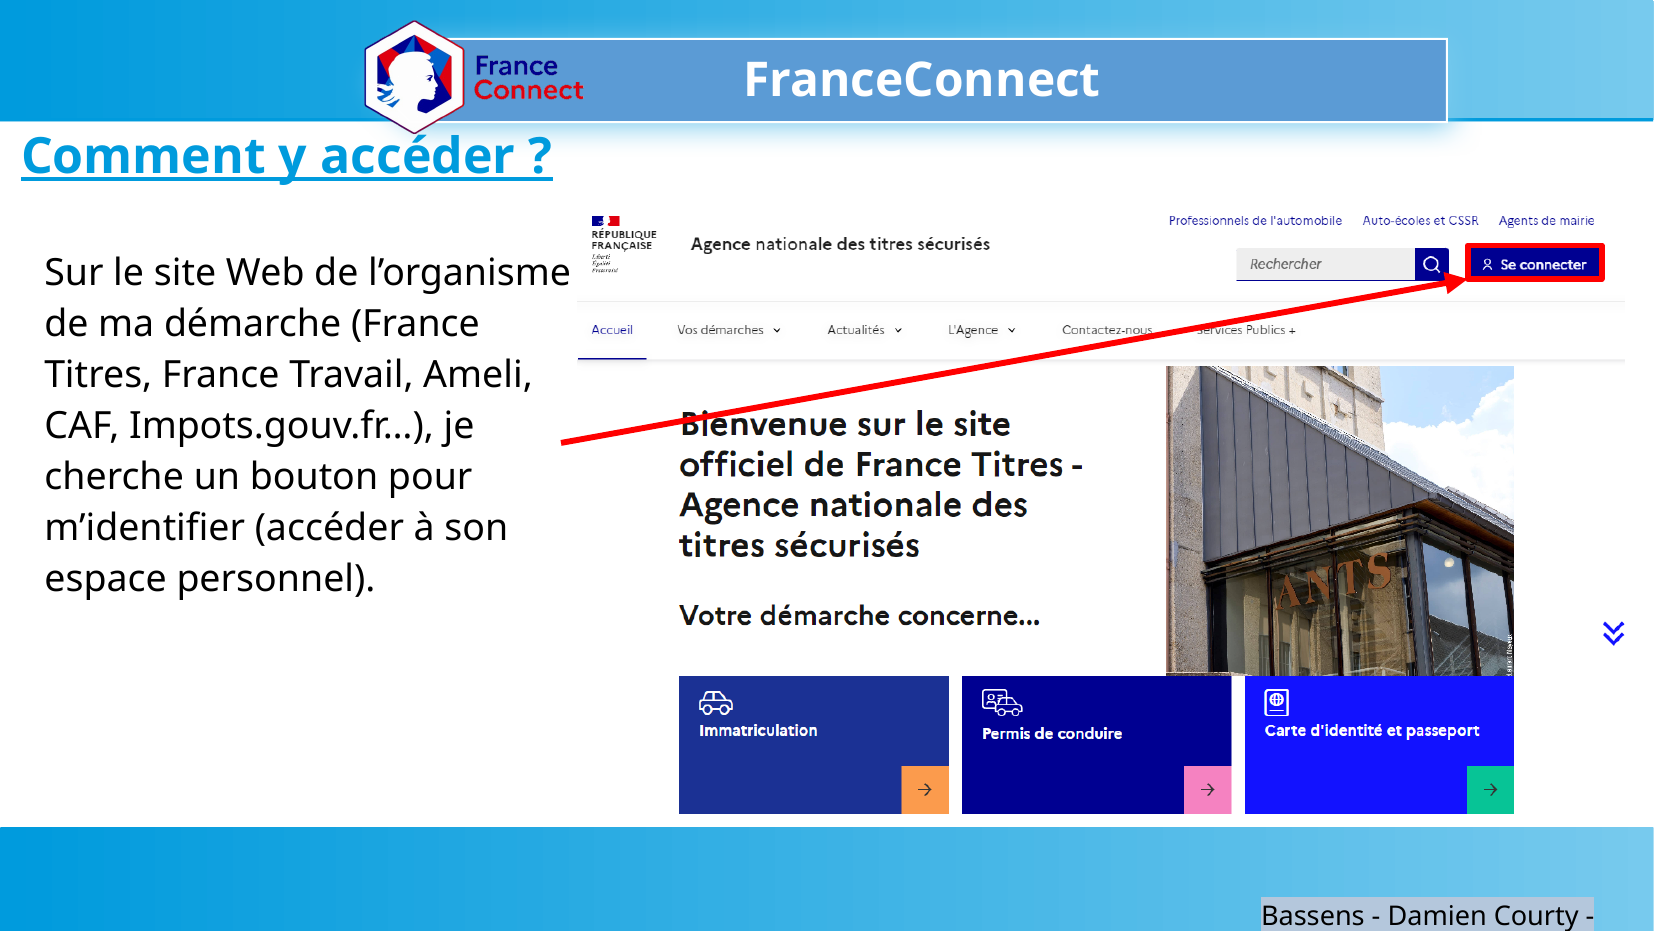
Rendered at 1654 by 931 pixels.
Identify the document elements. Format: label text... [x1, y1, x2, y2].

text_box Bassens - Damien Courty - 2024 [1246, 889, 1654, 931]
text_box FranceConnect [586, 38, 1447, 123]
text_box Sur le site Web de l’organisme de ma démarche (France Titres, France Travail, Ameli, CAF, Impots.gouv.fr…), je cherche un bouton pour m’identifier (accéder à son espace personnel). [29, 238, 577, 562]
picture [1471, 248, 1599, 276]
picture [361, 17, 586, 136]
picture [577, 206, 1625, 827]
text_box Comment y accéder ? [6, 112, 739, 228]
